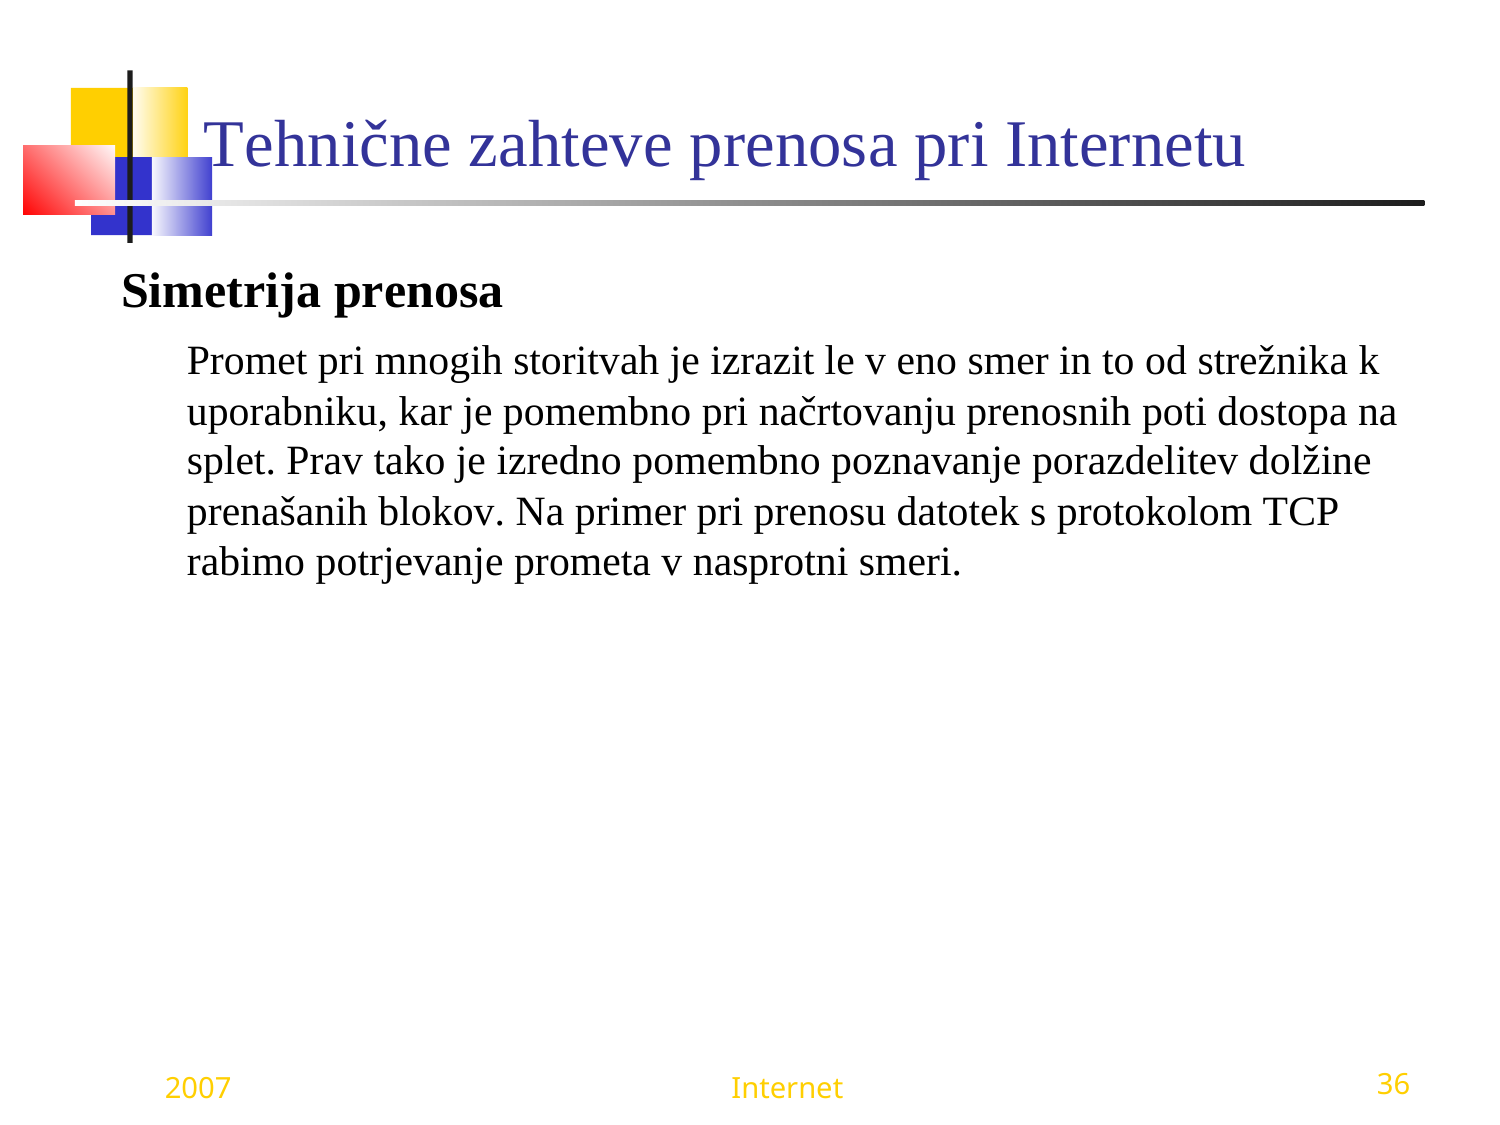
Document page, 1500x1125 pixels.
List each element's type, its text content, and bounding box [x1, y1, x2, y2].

title Tehnične zahteve prenosa pri Internetu [188, 92, 1468, 188]
text_box Internet [549, 1037, 1026, 1113]
text_box 2007 [150, 1037, 463, 1113]
list Simetrija prenosa Promet pri mnogih storitvah je izrazit le v eno smer in to od strežnika k uporabniku, kar je pomembno pri načrtovanju prenosnih poti dostopa na splet. Prav tako je izredno pomembno poznavanje porazdelitev dolžine prenašanih blokov. Na primer pri prenosu datotek s protokolom TCP rabimo potrjevanje prometa v nasprotni smeri. [50, 249, 1469, 1007]
text_box <number> [1112, 1037, 1426, 1113]
